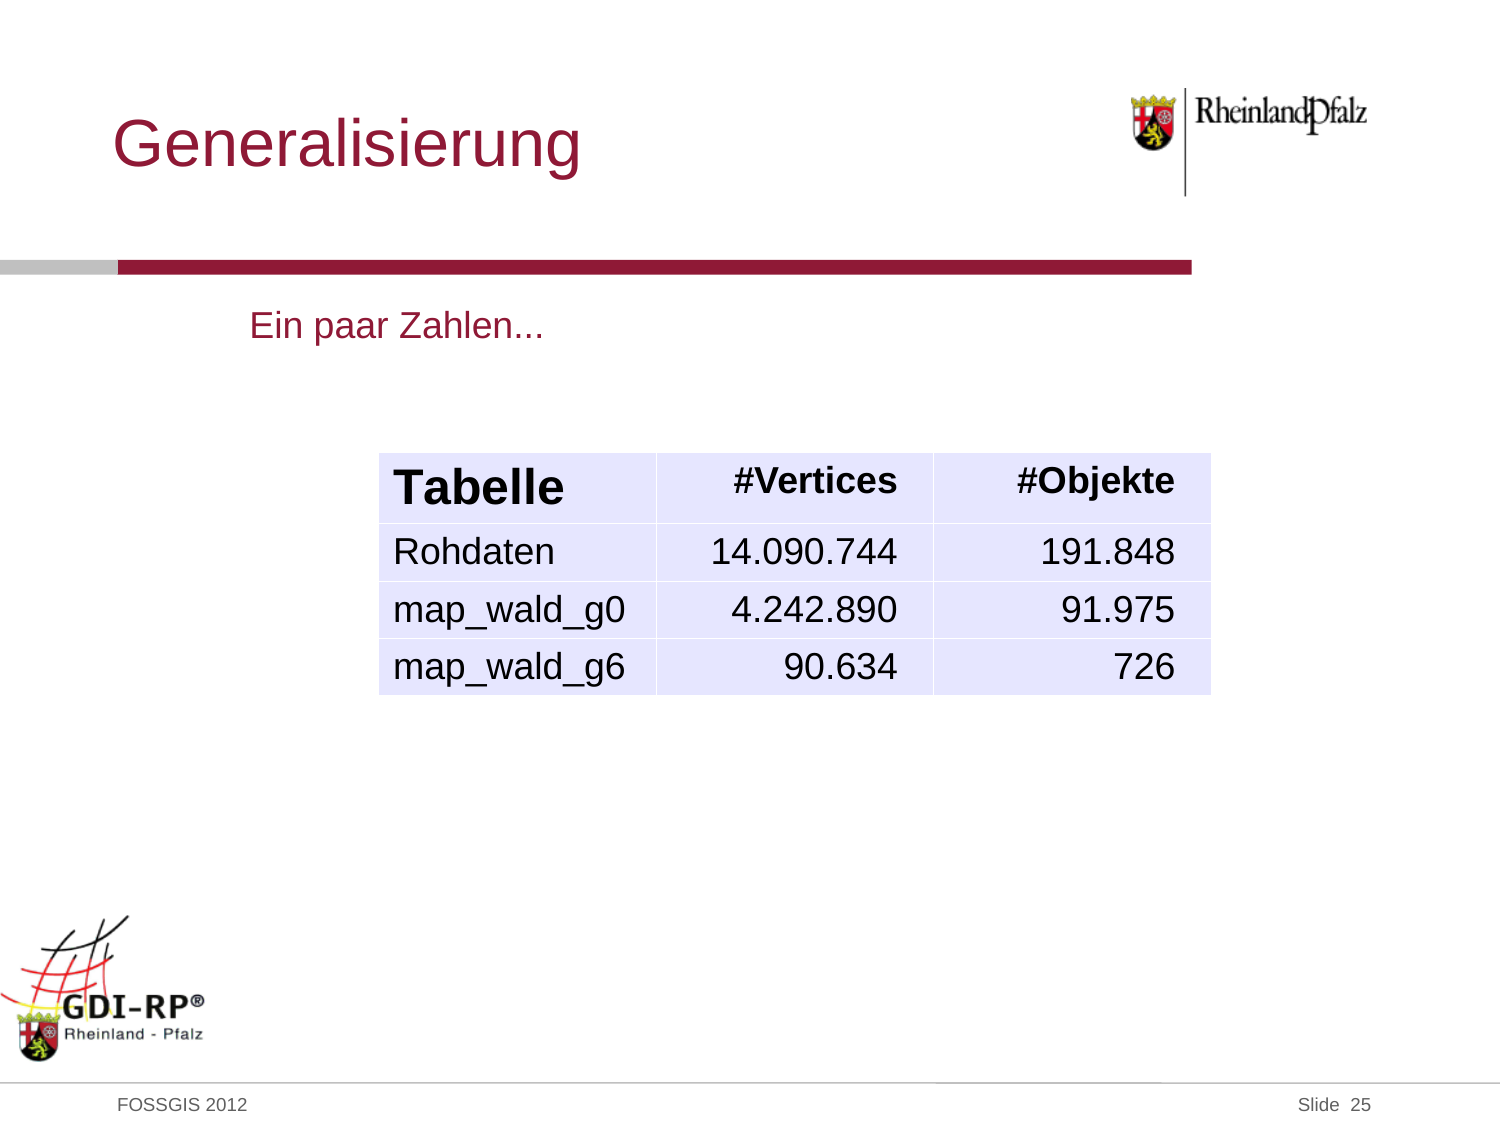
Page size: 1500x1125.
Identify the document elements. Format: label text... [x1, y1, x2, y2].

table_cell 726 [934, 639, 1211, 695]
table_cell 90.634 [657, 639, 933, 695]
picture [1131, 88, 1447, 198]
table_header #Vertices [657, 453, 933, 523]
title Generalisierung [112, 63, 1071, 224]
picture [0, 915, 207, 1063]
table_cell map_wald_g0 [379, 582, 656, 638]
table_cell 14.090.744 [657, 524, 933, 581]
table_cell 191.848 [934, 524, 1211, 581]
table_cell 4.242.890 [657, 582, 933, 638]
table_cell map_wald_g6 [379, 639, 656, 695]
table_header Tabelle [379, 453, 656, 523]
table_cell 91.975 [934, 582, 1211, 638]
table_header #Objekte [934, 453, 1211, 523]
list Ein paar Zahlen... [236, 308, 1500, 1059]
table_cell Rohdaten [379, 524, 656, 581]
